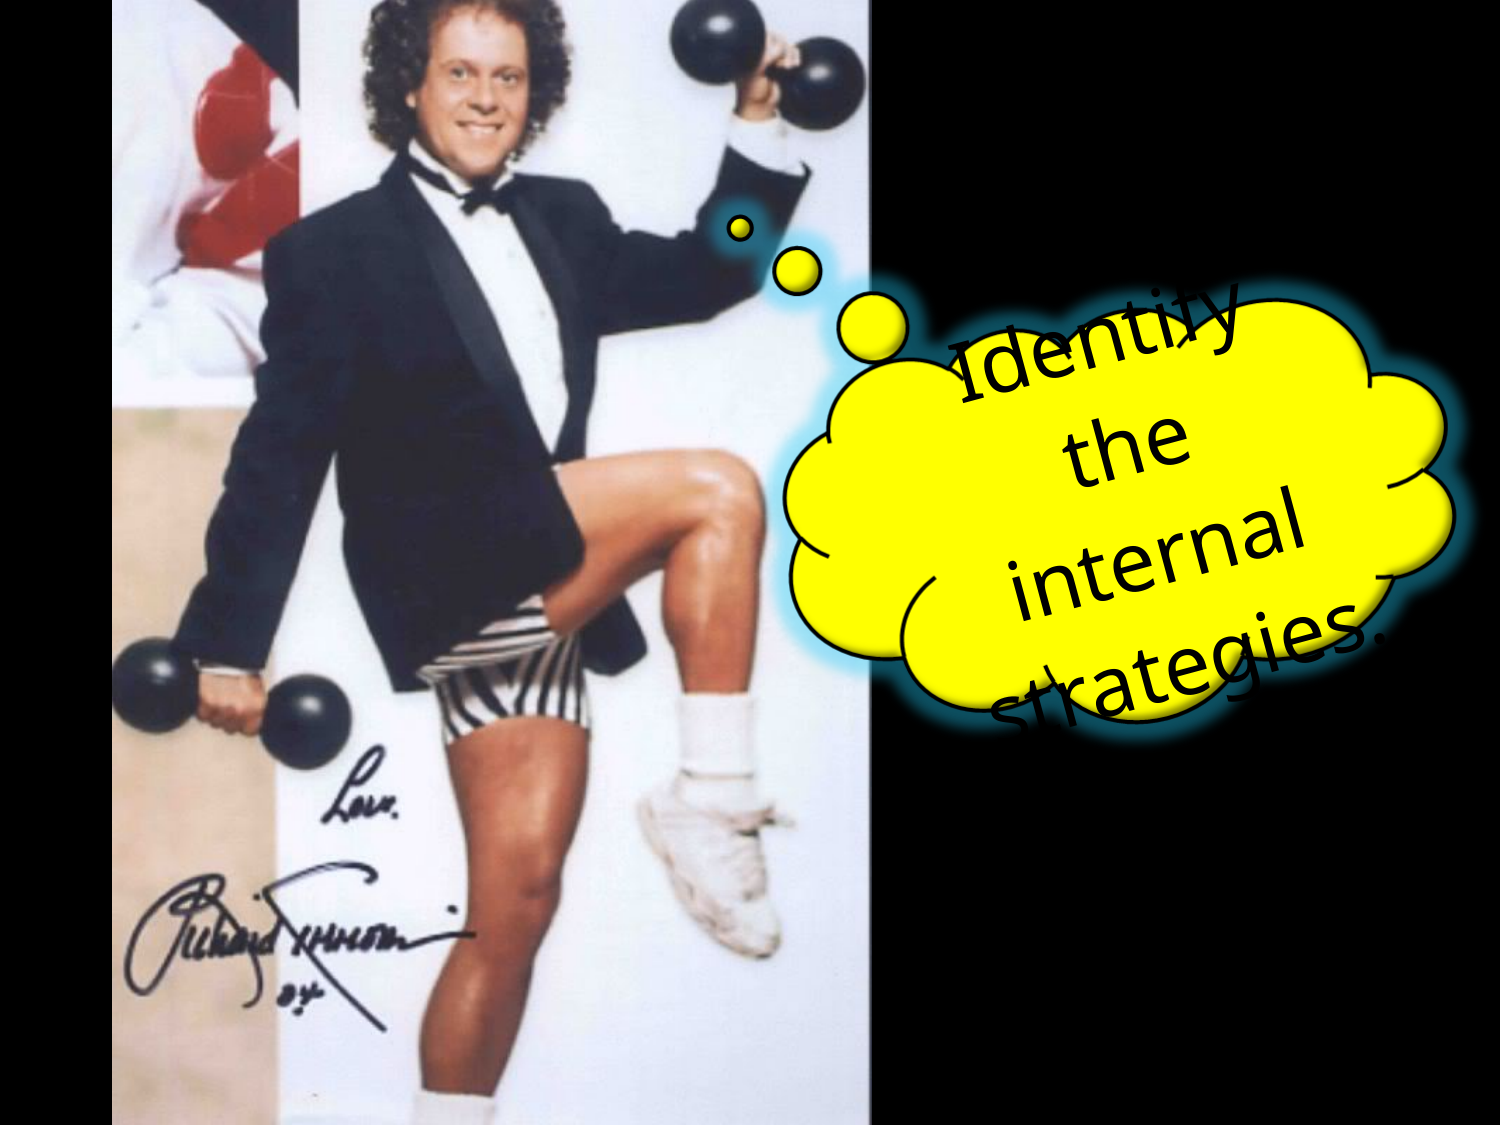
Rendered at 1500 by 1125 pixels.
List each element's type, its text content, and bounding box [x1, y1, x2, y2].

picture [112, 0, 1495, 1125]
text_box Identify the internal strategies. [893, 309, 1390, 687]
